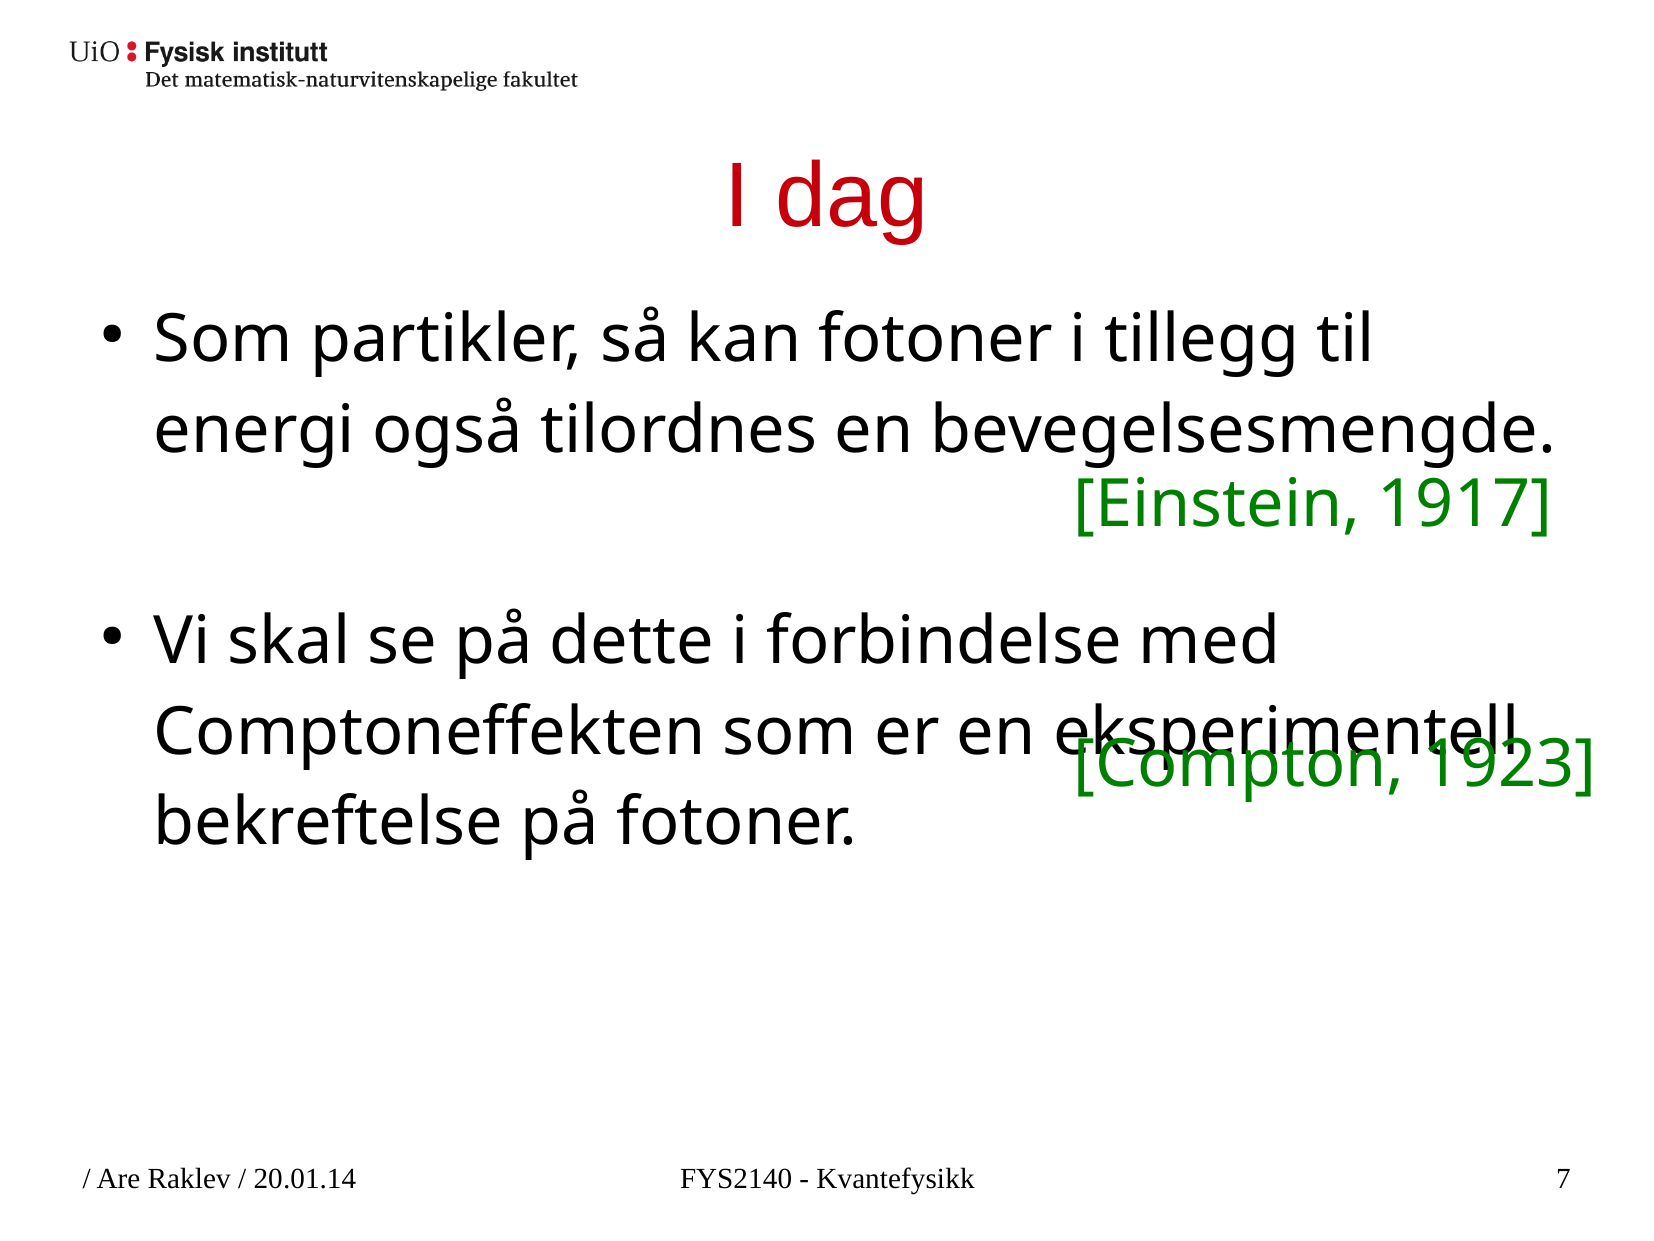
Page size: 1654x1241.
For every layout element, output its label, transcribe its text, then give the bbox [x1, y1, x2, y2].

text_box [Compton, 1923] [1034, 708, 1582, 798]
picture [68, 37, 581, 93]
text_box [Einstein, 1917] [1034, 447, 1548, 537]
title I dag [82, 90, 1571, 290]
list Som partikler, så kan fotoner i tillegg til energi også tilordnes en bevegelsesmengde. Vi skal se på dette i forbindelse med Comptoneffekten som er en eksperimentell bekreftelse på fotoner. [82, 290, 1571, 1094]
